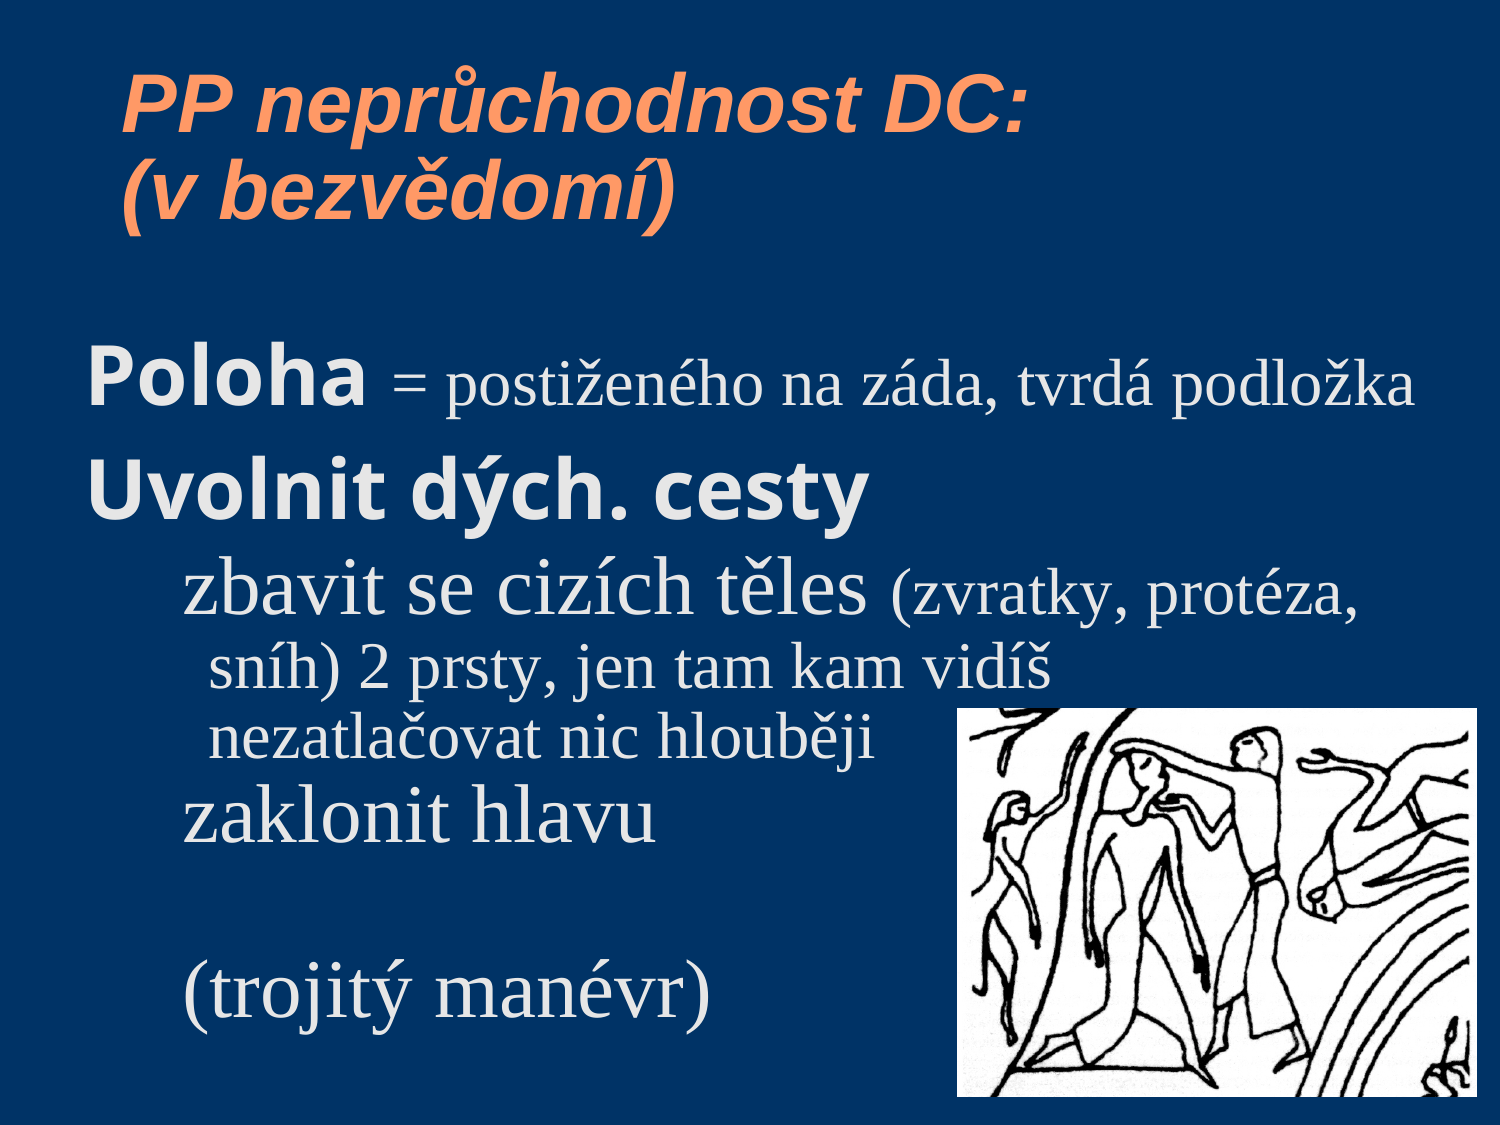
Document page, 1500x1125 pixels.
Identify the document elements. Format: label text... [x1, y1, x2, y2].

picture [957, 708, 1477, 1097]
list Poloha = postiženého na záda, tvrdá podložka Uvolnit dých. cesty zbavit se cizích těles (zvratky, protéza, sníh) 2 prsty, jen tam kam vidíš nezatlačovat nic hlouběji zaklonit hlavu (trojitý manévr) [66, 315, 1500, 1125]
title PP neprůchodnost DC: (v bezvědomí) [121, 46, 1500, 254]
